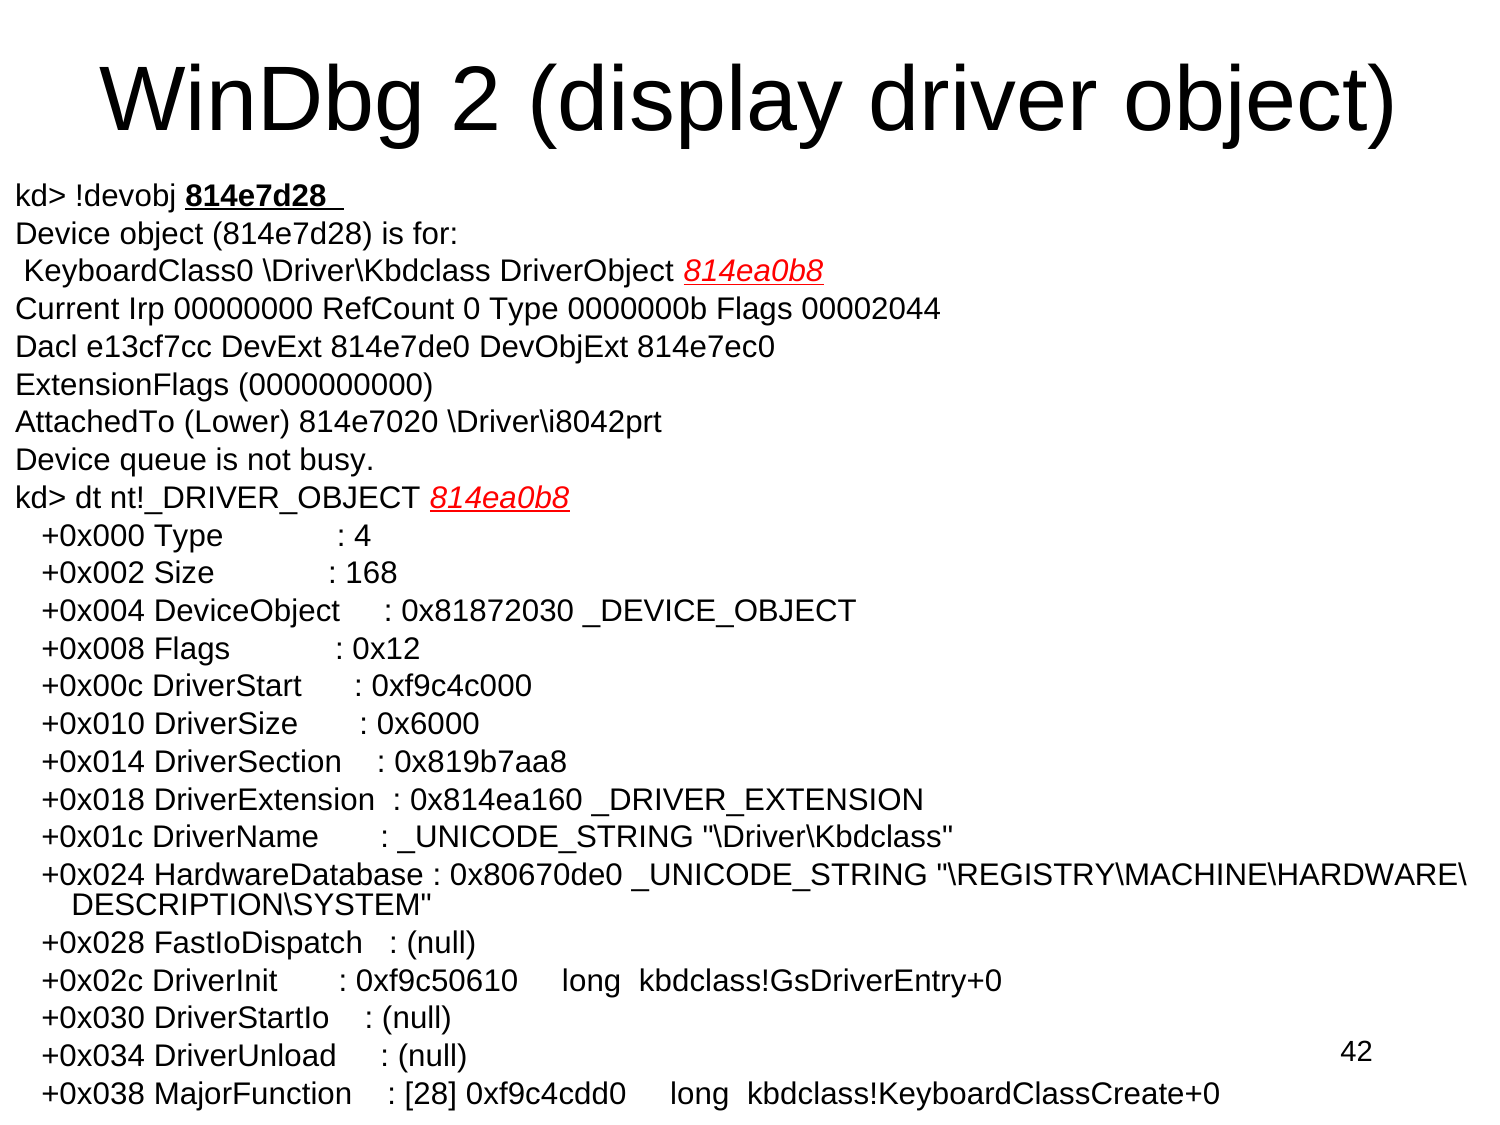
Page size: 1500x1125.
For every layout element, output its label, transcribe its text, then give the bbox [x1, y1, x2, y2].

list kd> !devobj 814e7d28 Device object (814e7d28) is for: KeyboardClass0 \Driver\Kbdclass DriverObject 814ea0b8 Current Irp 00000000 RefCount 0 Type 0000000b Flags 00002044 Dacl e13cf7cc DevExt 814e7de0 DevObjExt 814e7ec0 ExtensionFlags (0000000000) AttachedTo (Lower) 814e7020 \Driver\i8042prt Device queue is not busy. kd> dt nt!_DRIVER_OBJECT 814ea0b8 +0x000 Type : 4 +0x002 Size : 168 +0x004 DeviceObject : 0x81872030 _DEVICE_OBJECT +0x008 Flags : 0x12 +0x00c DriverStart : 0xf9c4c000 +0x010 DriverSize : 0x6000 +0x014 DriverSection : 0x819b7aa8 +0x018 DriverExtension : 0x814ea160 _DRIVER_EXTENSION +0x01c DriverName : _UNICODE_STRING "\Driver\Kbdclass" +0x024 HardwareDatabase : 0x80670de0 _UNICODE_STRING "\REGISTRY\MACHINE\HARDWARE\DESCRIPTION\SYSTEM" +0x028 FastIoDispatch : (null) +0x02c DriverInit : 0xf9c50610 long kbdclass!GsDriverEntry+0 +0x030 DriverStartIo : (null) +0x034 DriverUnload : (null) +0x038 MajorFunction : [28] 0xf9c4cdd0 long kbdclass!KeyboardClassCreate+0 [0, 174, 1500, 1125]
text_box <number> [1074, 1025, 1388, 1101]
title WinDbg 2 (display driver object) [0, 0, 1500, 174]
